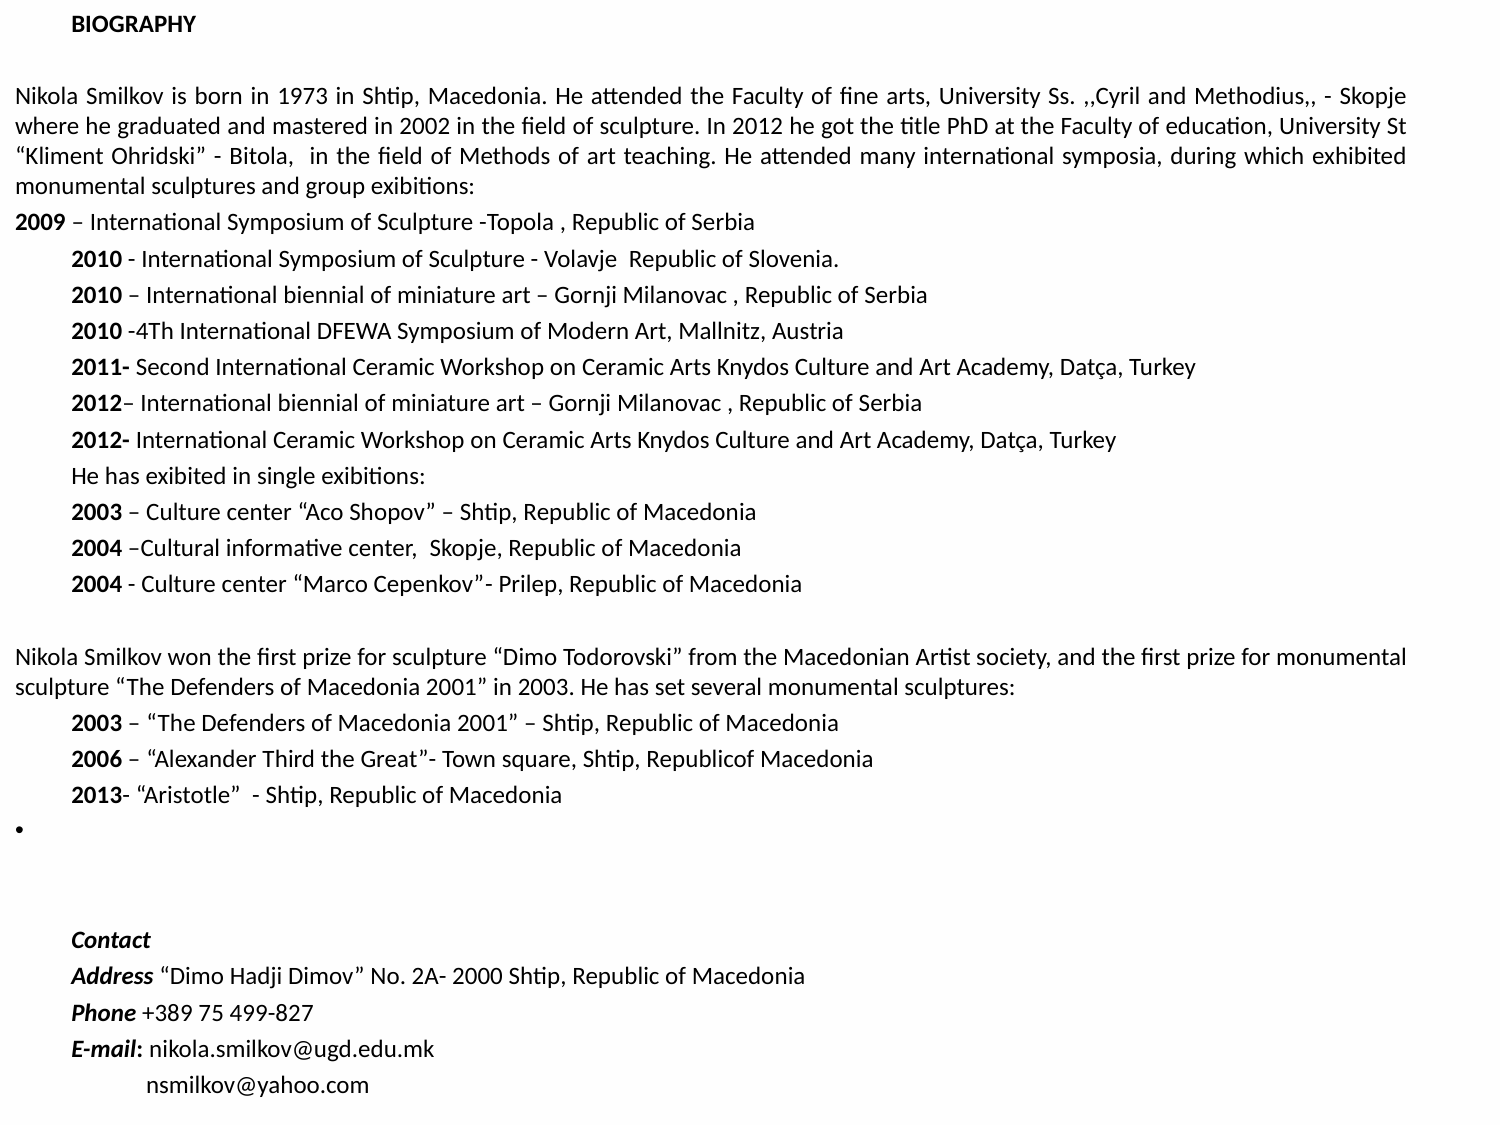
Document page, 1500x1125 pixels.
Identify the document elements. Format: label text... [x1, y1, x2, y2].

list BIOGRAPHY Nikola Smilkov is born in 1973 in Shtip, Macedonia. He attended the Faculty of fine arts, University Ss. ,,Cyril and Methodius,, - Skopje where he graduated and mastered in 2002 in the field of sculpture. In 2012 he got the title PhD at the Faculty of education, University St “Kliment Ohridski” - Bitola, in the field of Methods of art teaching. He attended many international symposia, during which exhibited monumental sculptures and group exibitions: 2009 – International Symposium of Sculpture -Topola , Republic of Serbia 2010 - International Symposium of Sculpture - Volavje Republic of Slovenia. 2010 – International biennial of miniature art – Gornji Milanovac , Republic of Serbia 2010 -4Th International DFEWA Symposium of Modern Art, Mallnitz, Austria 2011- Second International Ceramic Workshop on Ceramic Arts Knydos Culture and Art Academy, Datça, Turkey 2012– International biennial of miniature art – Gornji Milanovac , Republic of Serbia 2012- International Ceramic Workshop on Ceramic Arts Knydos Culture and Art Academy, Datça, Turkey He has exibited in single exibitions: 2003 – Culture center “Aco Shopov” – Shtip, Republic of Macedonia 2004 –Cultural informative center, Skopje, Republic of Macedonia 2004 - Culture center “Marco Cepenkov”- Prilep, Republic of Macedonia Nikola Smilkov won the first prize for sculpture “Dimo Todorovski” from the Macedonian Artist society, and the first prize for monumental sculpture “The Defenders of Macedonia 2001” in 2003. He has set several monumental sculptures: 2003 – “The Defenders of Macedonia 2001” – Shtip, Republic of Macedonia 2006 – “Alexander Third the Great”- Town square, Shtip, Republicof Macedonia 2013- “Aristotle” - Shtip, Republic of Macedonia Contact Address “Dimo Hadji Dimov” No. 2A- 2000 Shtip, Republic of Macedonia Phone +389 75 499-827 E-mail: nikola.smilkov@ugd.edu.mk nsmilkov@yahoo.com [0, 0, 1426, 1125]
